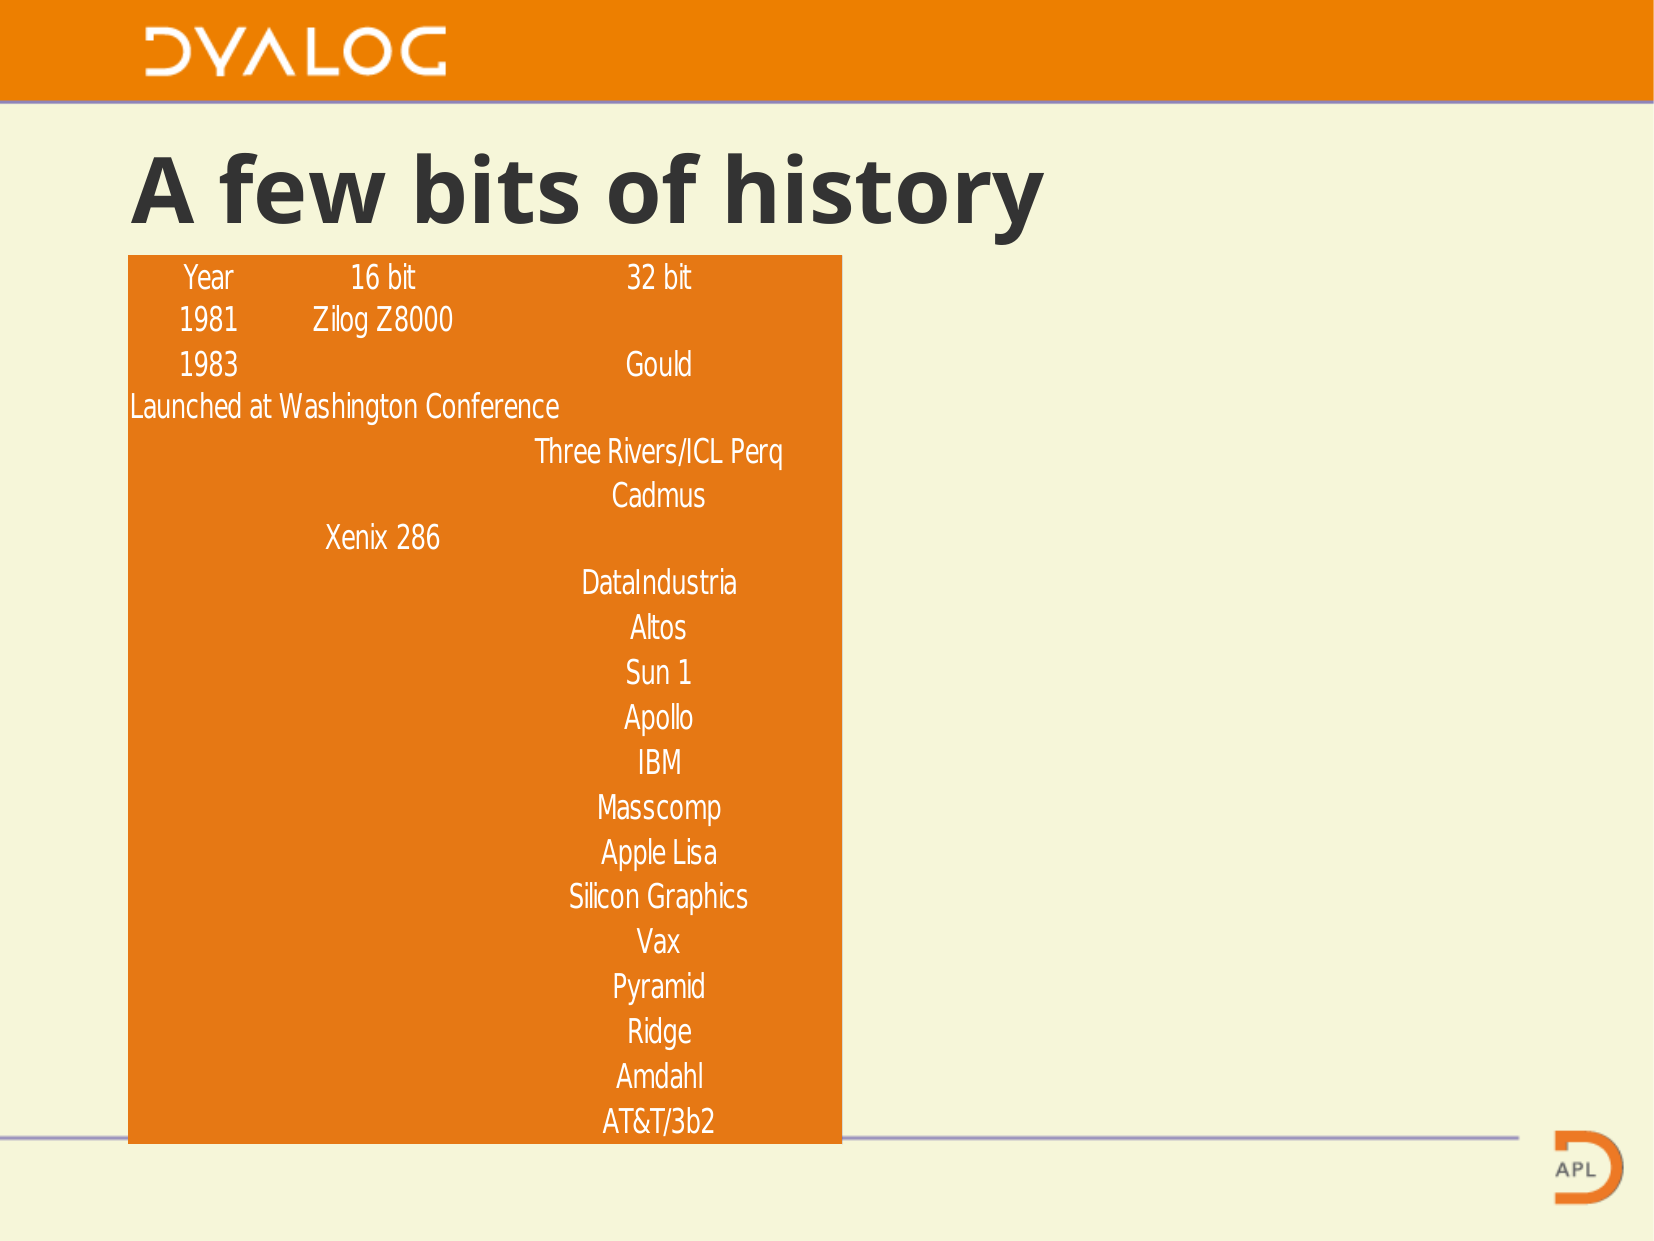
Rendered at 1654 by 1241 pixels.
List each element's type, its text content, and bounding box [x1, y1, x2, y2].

title A few bits of history [131, 132, 1544, 244]
picture [0, 0, 1654, 1241]
chart [127, 255, 1624, 1241]
